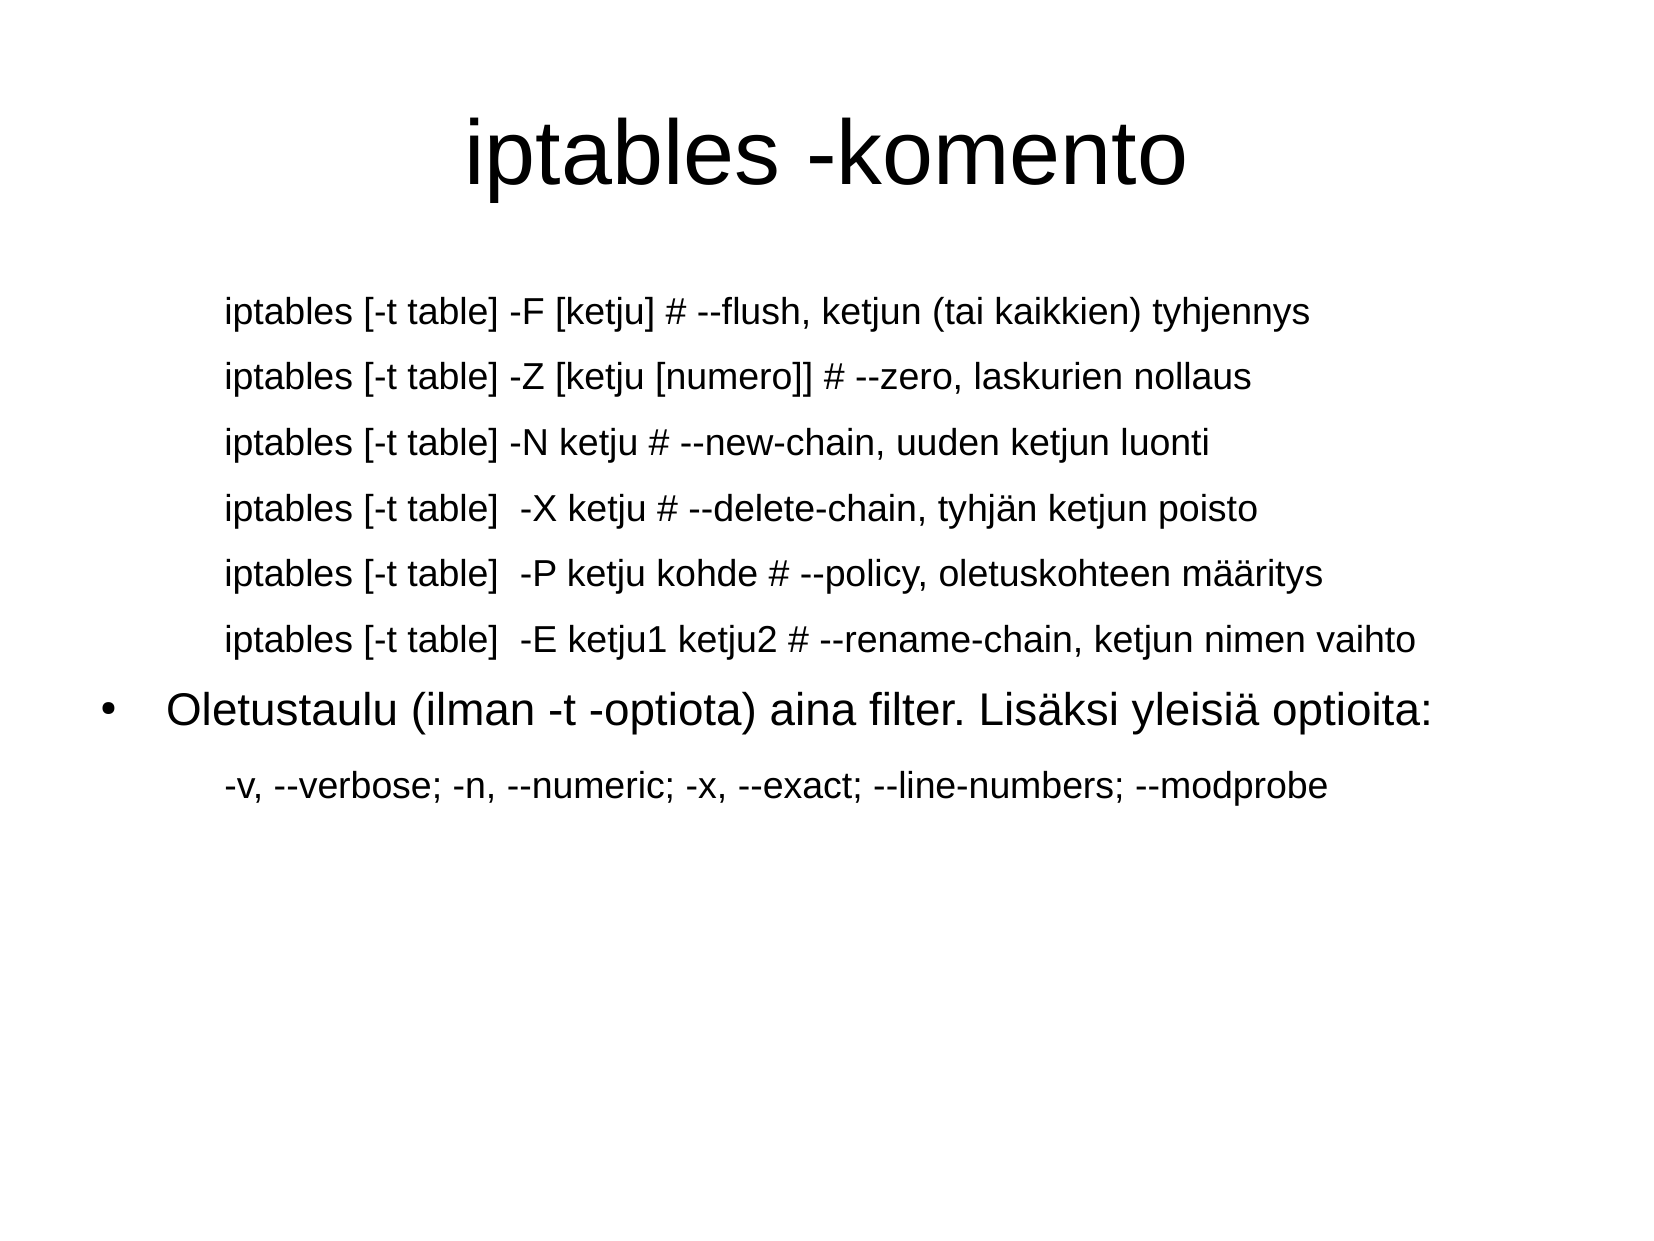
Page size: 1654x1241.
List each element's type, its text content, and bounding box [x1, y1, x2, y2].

title iptables -komento [82, 49, 1571, 257]
list iptables [-t table] -F [ketju] # --flush, ketjun (tai kaikkien) tyhjennys iptables [-t table] -Z [ketju [numero]] # --zero, laskurien nollaus iptables [-t table] -N ketju # --new-chain, uuden ketjun luonti iptables [-t table] -X ketju # --delete-chain, tyhjän ketjun poisto iptables [-t table] -P ketju kohde # --policy, oletuskohteen määritys iptables [-t table] -E ketju1 ketju2 # --rename-chain, ketjun nimen vaihto Oletustaulu (ilman -t -optiota) aina filter. Lisäksi yleisiä optioita: -v, --verbose; -n, --numeric; -x, --exact; --line-numbers; --modprobe [82, 290, 1571, 1010]
